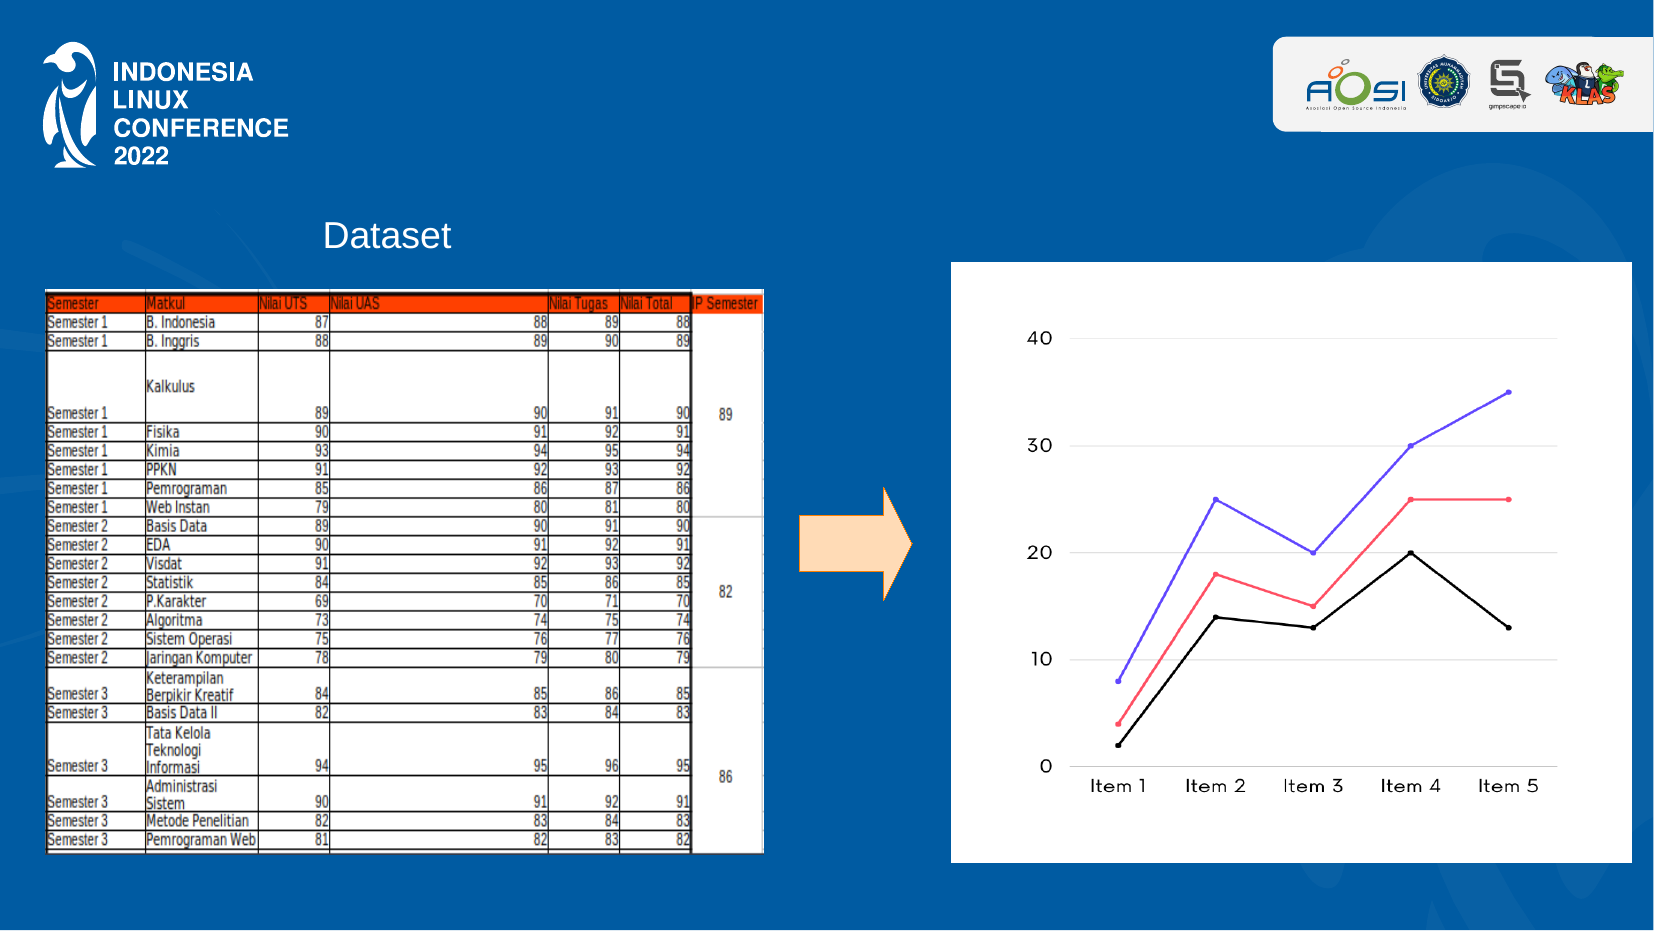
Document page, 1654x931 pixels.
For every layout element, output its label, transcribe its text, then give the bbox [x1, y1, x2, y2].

picture [951, 262, 1632, 863]
text_box Dataset [307, 207, 496, 265]
picture [1417, 54, 1471, 108]
picture [1545, 62, 1624, 105]
text_box [799, 487, 913, 601]
picture [45, 289, 764, 855]
